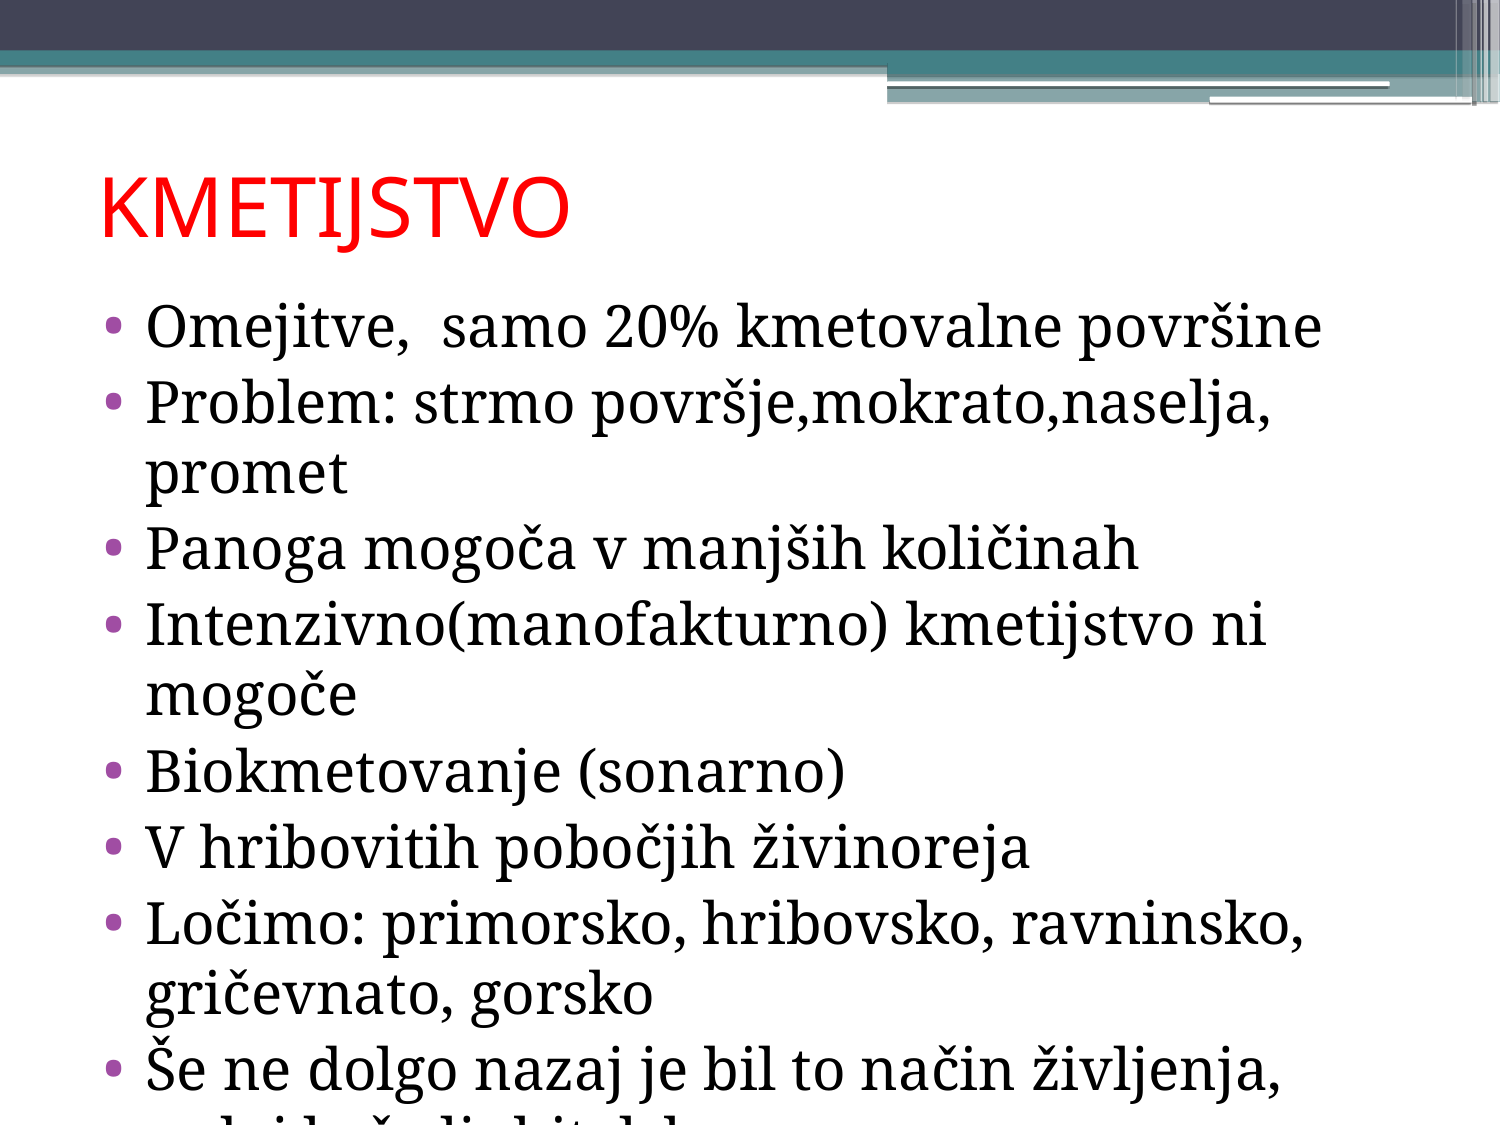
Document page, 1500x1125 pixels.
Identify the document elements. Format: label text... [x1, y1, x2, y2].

list Omejitve, samo 20% kmetovalne površine Problem: strmo površje,mokrato,naselja, promet Panoga mogoča v manjših količinah Intenzivno(manofakturno) kmetijstvo ni mogoče Biokmetovanje (sonarno) V hribovitih pobočjih živinoreja Ločimo: primorsko, hribovsko, ravninsko, gričevnato, gorsko Še ne dolgo nazaj je bil to način življenja, sedaj le še ljubitelsko [70, 281, 1421, 1090]
title KMETIJSTVO [82, 117, 1432, 293]
